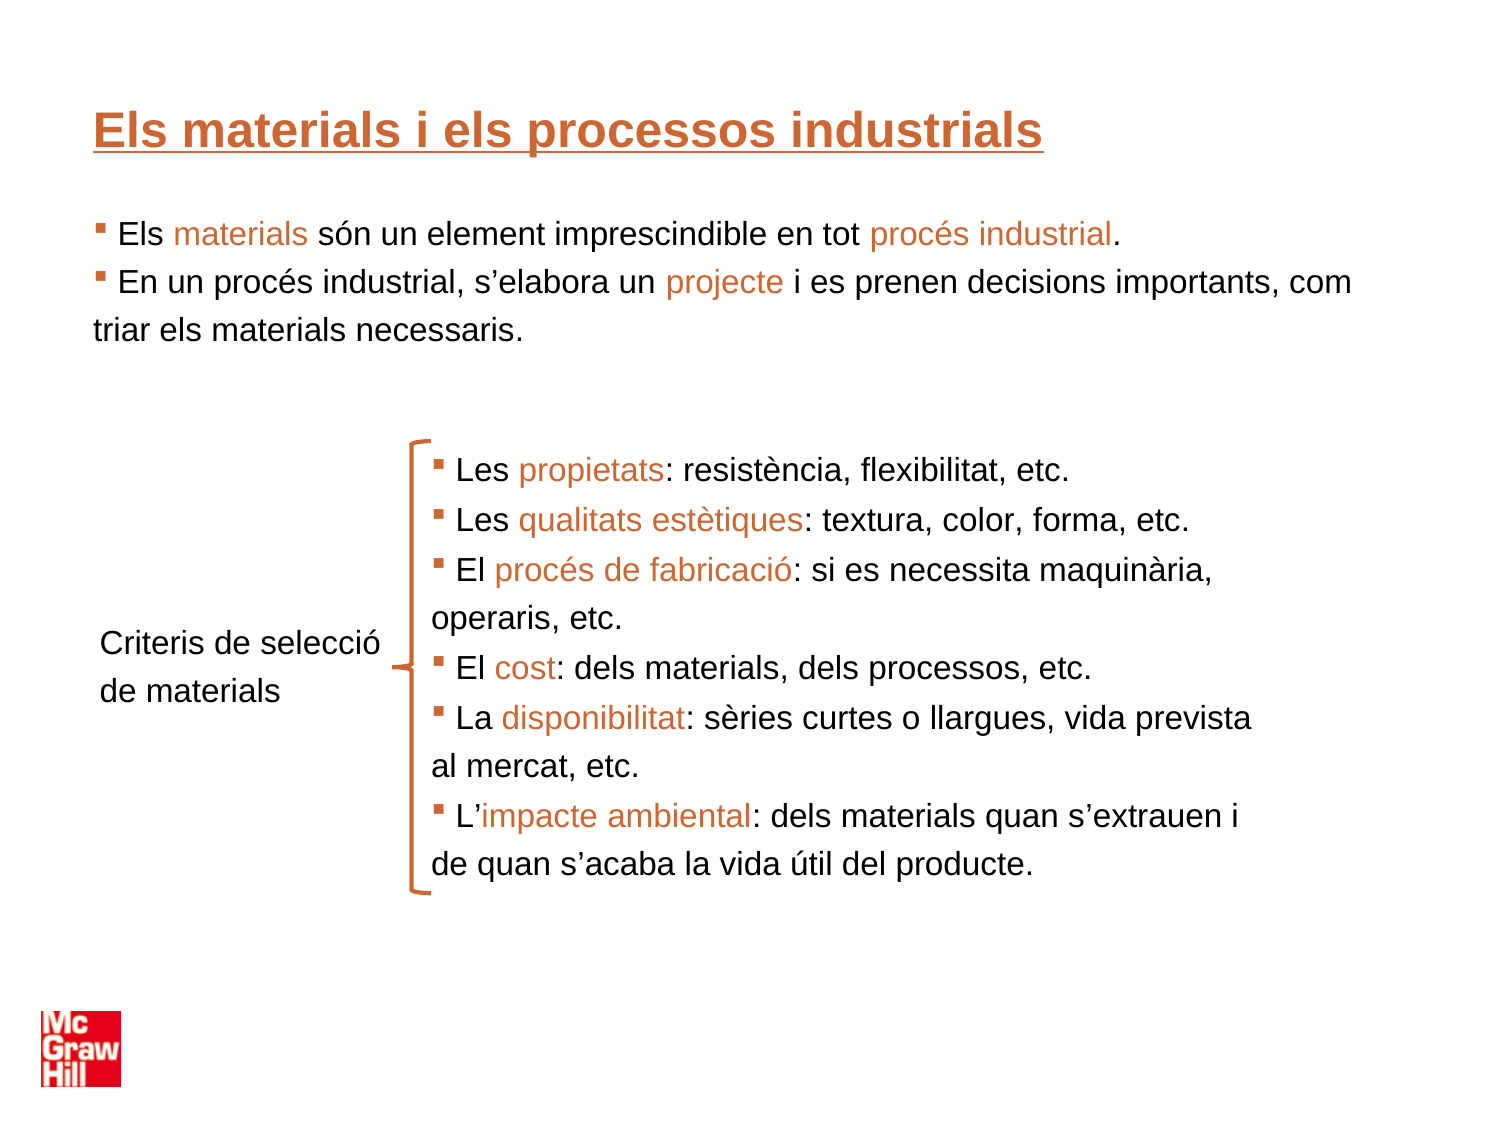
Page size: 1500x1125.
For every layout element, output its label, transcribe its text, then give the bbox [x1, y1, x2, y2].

text_box Criteris de selecció de materials [84, 605, 409, 717]
text_box Els materials són un element imprescindible en tot procés industrial. En un procés industrial, s’elabora un projecte i es prenen decisions importants, com triar els materials necessaris. [78, 196, 1406, 357]
text_box Les propietats: resistència, flexibilitat, etc. Les qualitats estètiques: textura, color, forma, etc. El procés de fabricació: si es necessita maquinària, operaris, etc. El cost: dels materials, dels processos, etc. La disponibilitat: sèries curtes o llargues, vida prevista al mercat, etc. L’impacte ambiental: dels materials quan s’extrauen i de quan s’acaba la vida útil del producte. [416, 432, 1282, 890]
chart [41, 1011, 121, 1087]
text_box Els materials i els processos industrials [78, 90, 1483, 166]
